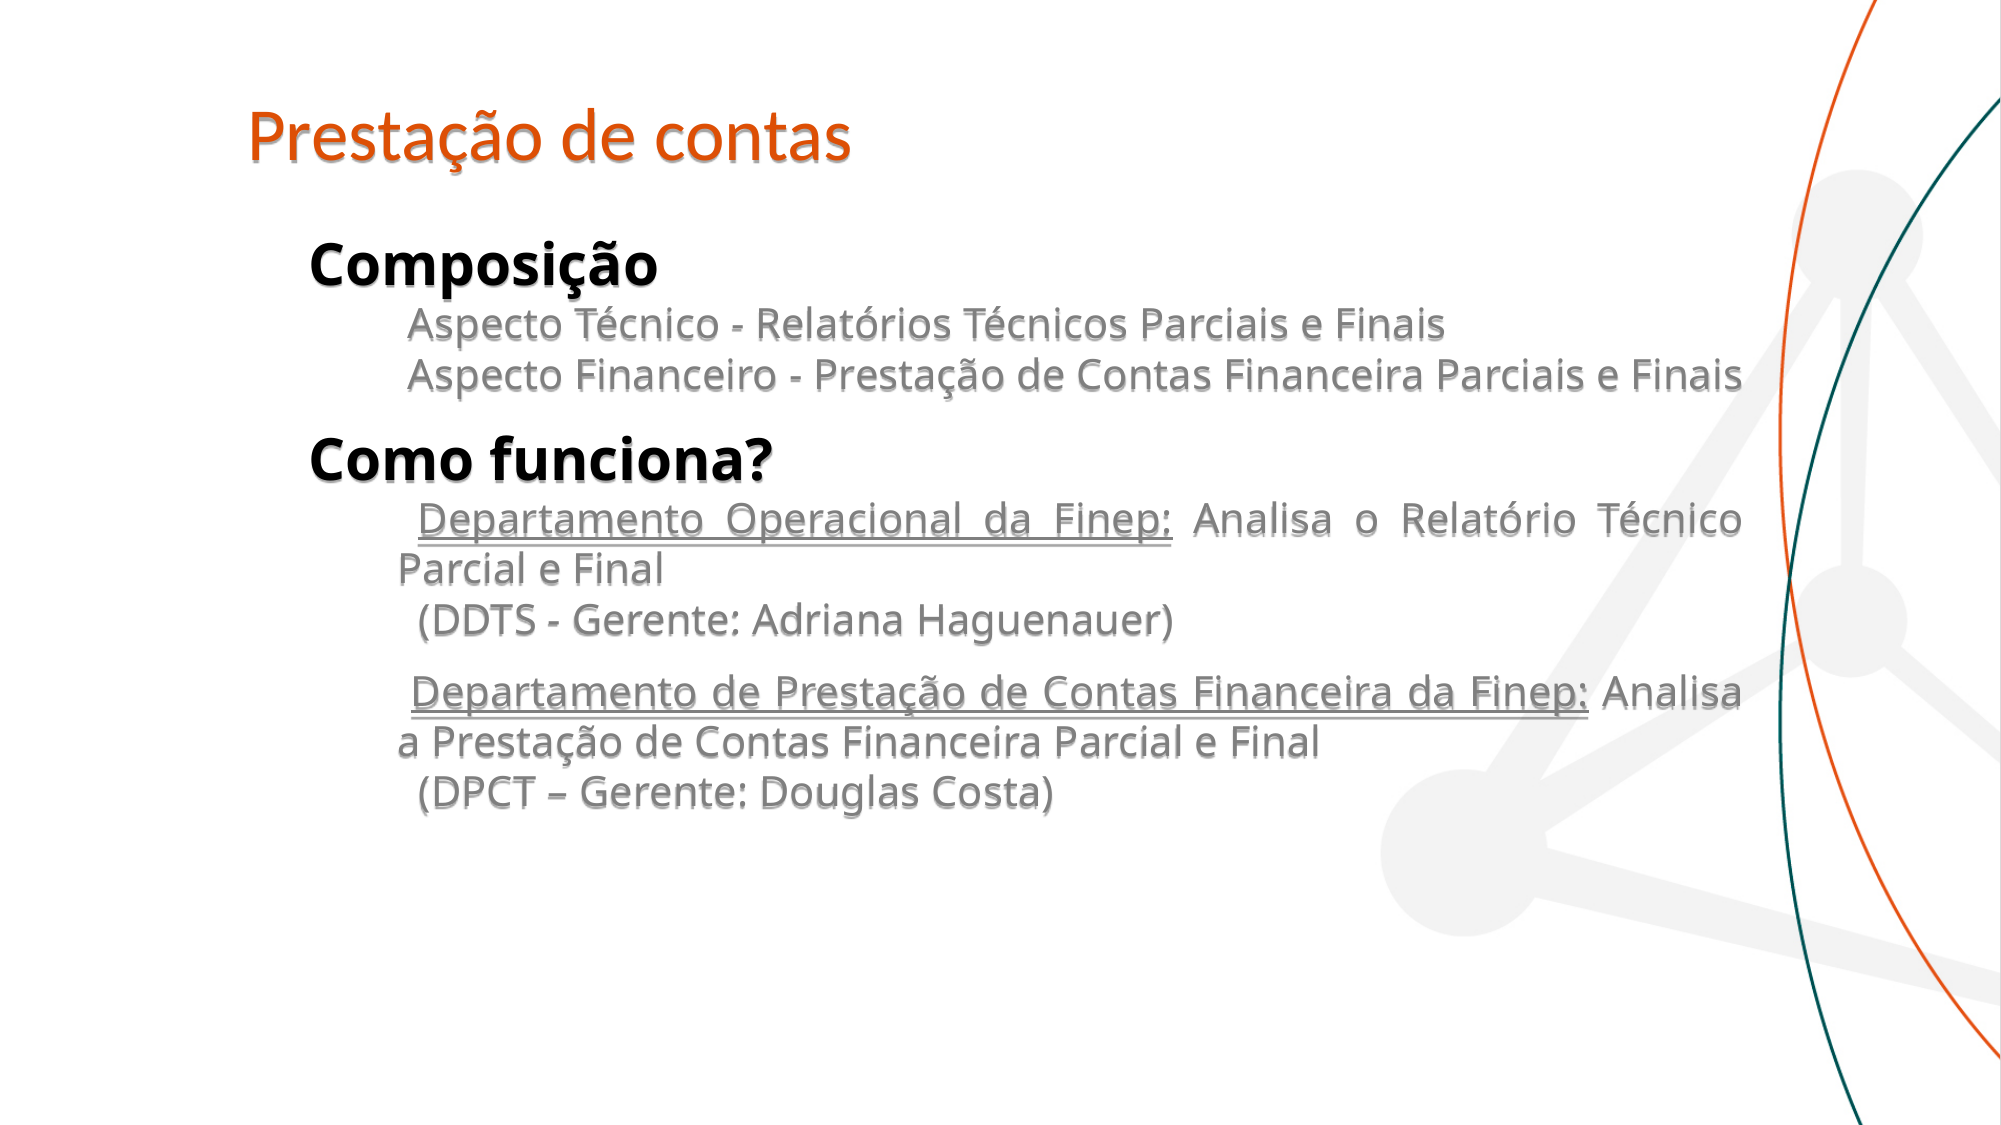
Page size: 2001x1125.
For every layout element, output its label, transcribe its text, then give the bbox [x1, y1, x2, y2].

text_box Composição Aspecto Técnico - Relatórios Técnicos Parciais e Finais Aspecto Financeiro - Prestação de Contas Financeira Parciais e Finais Como funciona? Departamento Operacional da Finep: Analisa o Relatório Técnico Parcial e Final (DDTS - Gerente: Adriana Haguenauer) Departamento de Prestação de Contas Financeira da Finep: Analisa a Prestação de Contas Financeira Parcial e Final (DPCT – Gerente: Douglas Costa) [232, 219, 1768, 1083]
text_box Prestação de contas [232, 78, 1245, 188]
